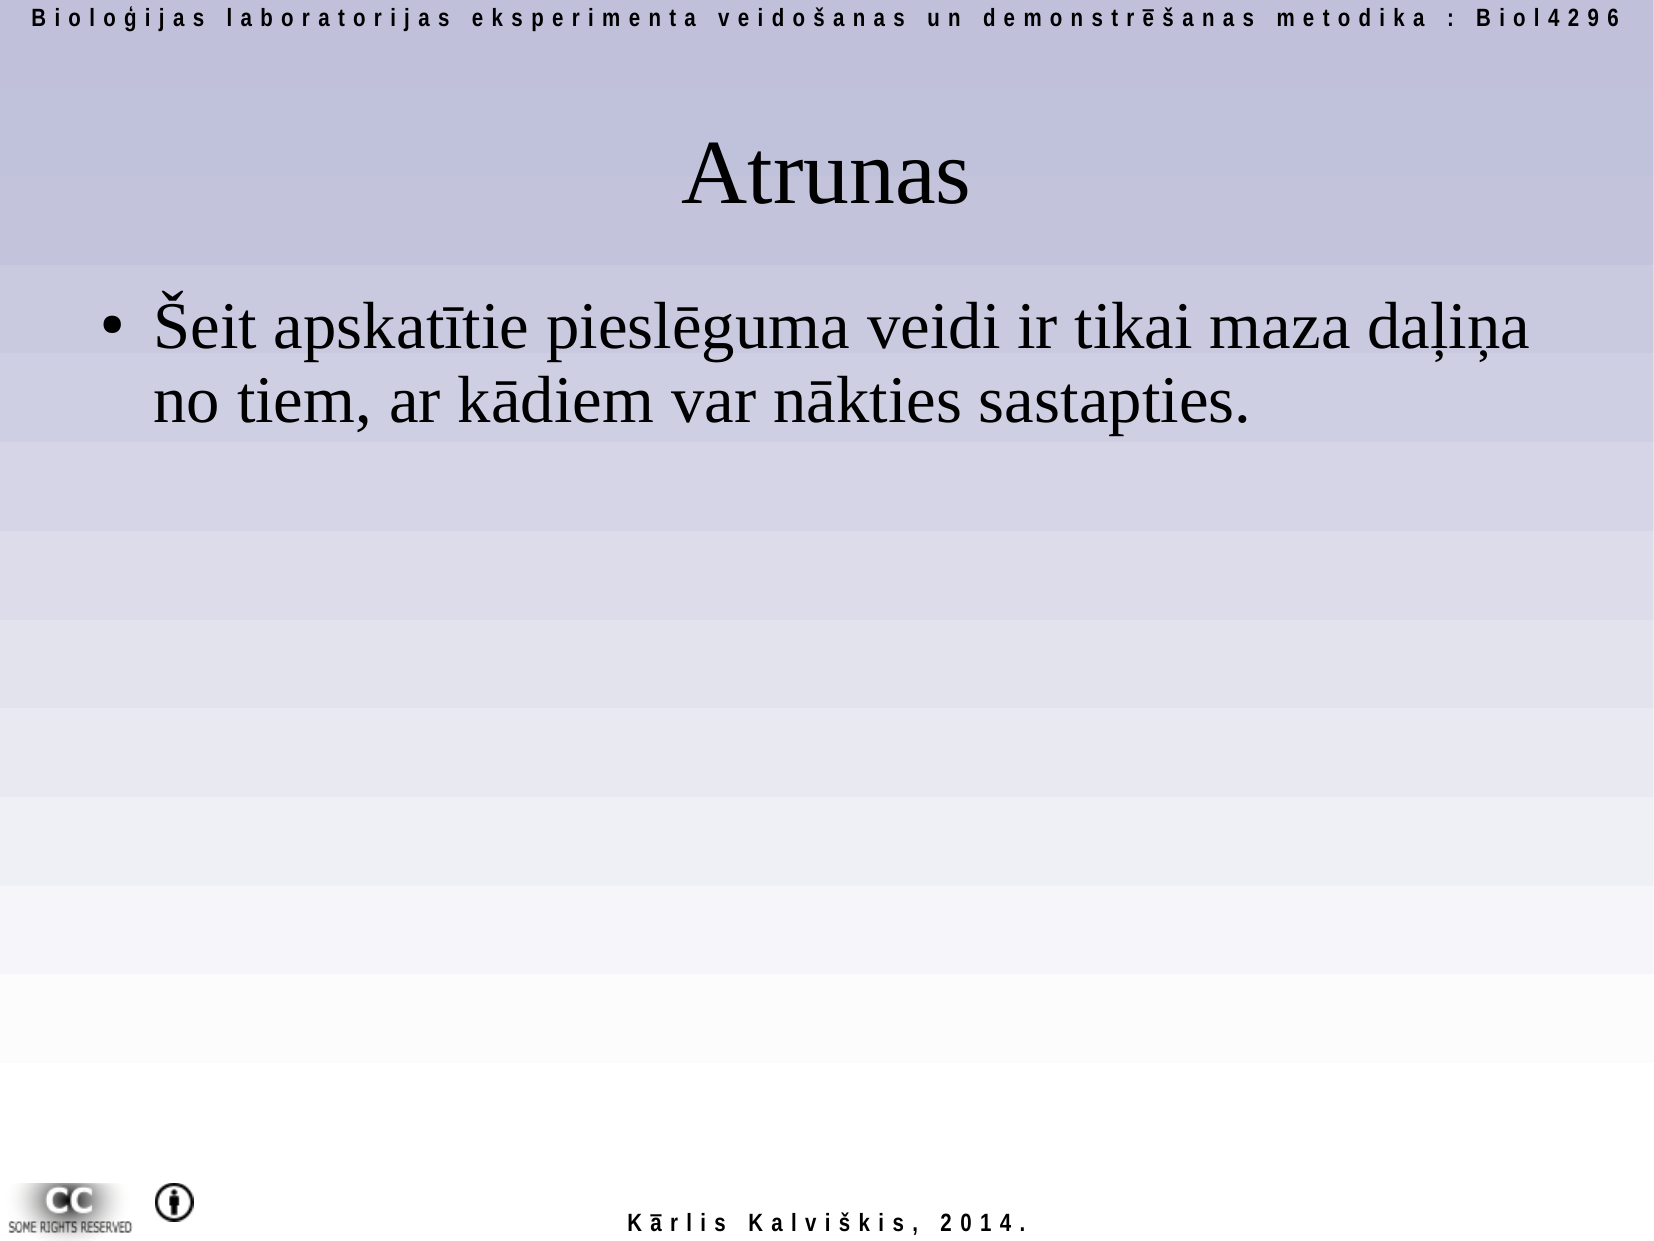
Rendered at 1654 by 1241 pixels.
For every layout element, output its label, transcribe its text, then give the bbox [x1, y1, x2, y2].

list Šeit apskatītie pieslēguma veidi ir tikai maza daļiņa no tiem, ar kādiem var nākties sastapties. [82, 289, 1571, 1113]
picture [0, 0, 1654, 1241]
title Atrunas [29, 49, 1625, 296]
